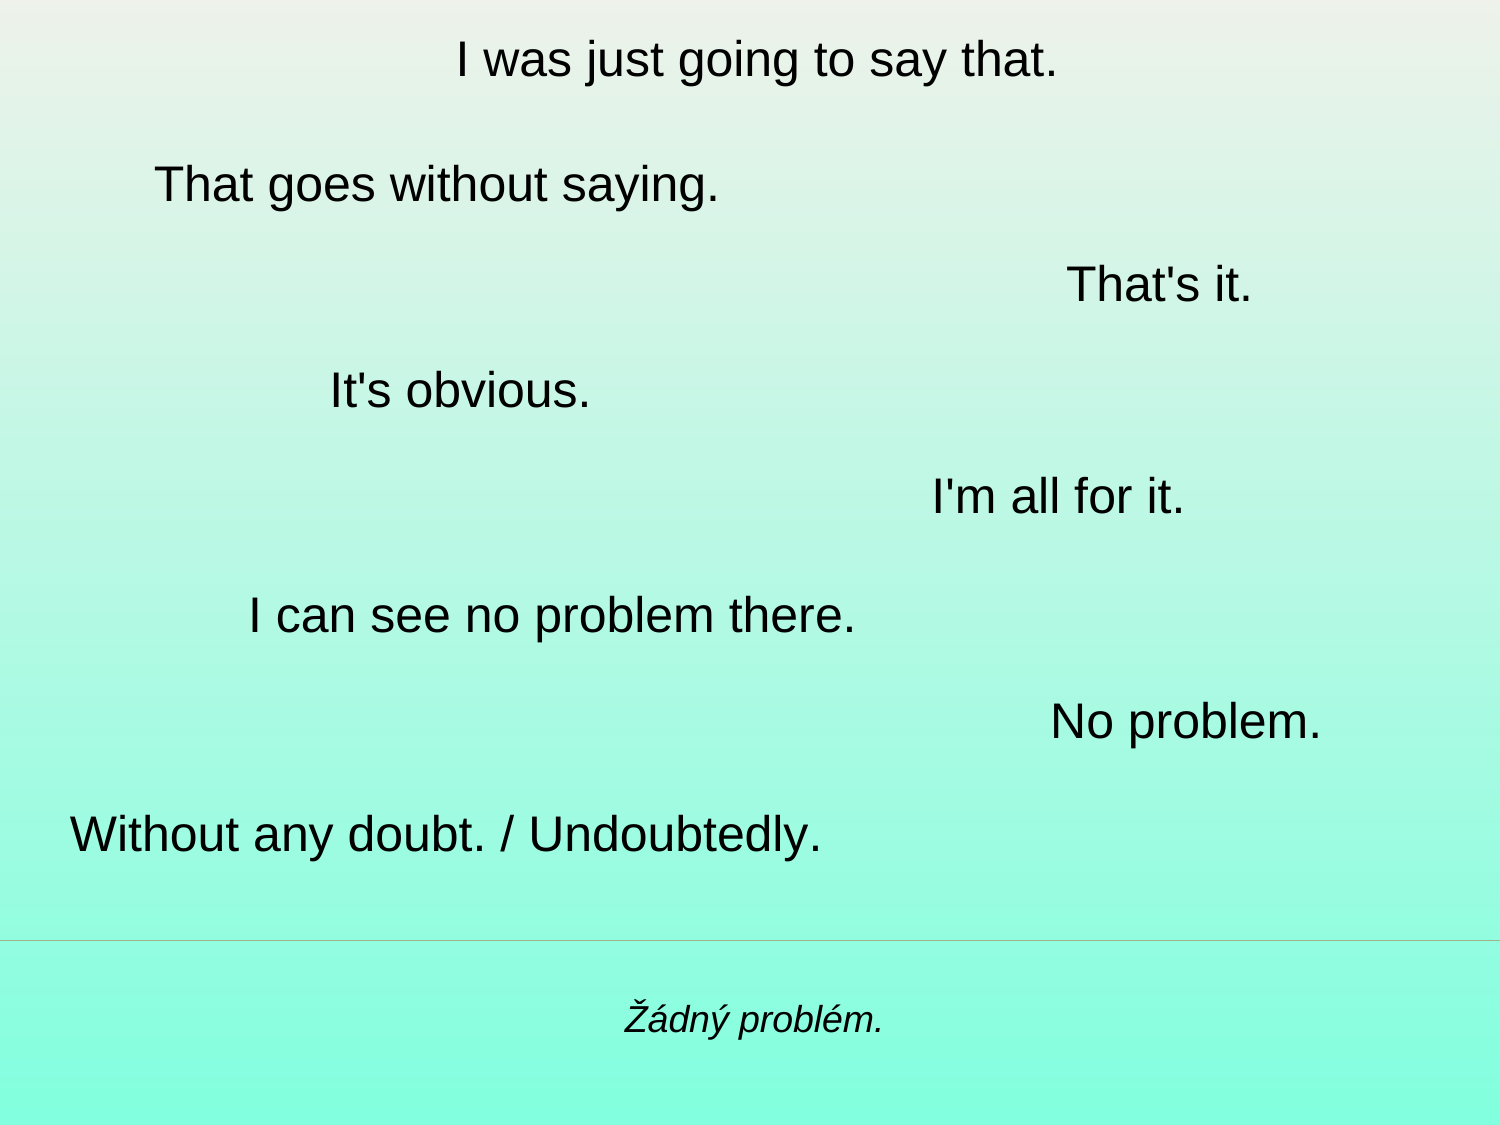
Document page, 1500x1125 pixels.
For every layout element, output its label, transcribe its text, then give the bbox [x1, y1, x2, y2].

text_box I was just going to say that. [440, 18, 1075, 95]
text_box Žádný problém. [610, 987, 900, 1049]
text_box That goes without saying. [138, 144, 736, 220]
text_box Without any doubt. / Undoubtedly. [55, 793, 839, 870]
text_box It's obvious. [314, 349, 607, 426]
text_box I can see no problem there. [233, 574, 873, 650]
text_box No problem. [1035, 680, 1338, 757]
text_box That's it. [1051, 243, 1269, 319]
text_box I'm all for it. [916, 456, 1201, 532]
